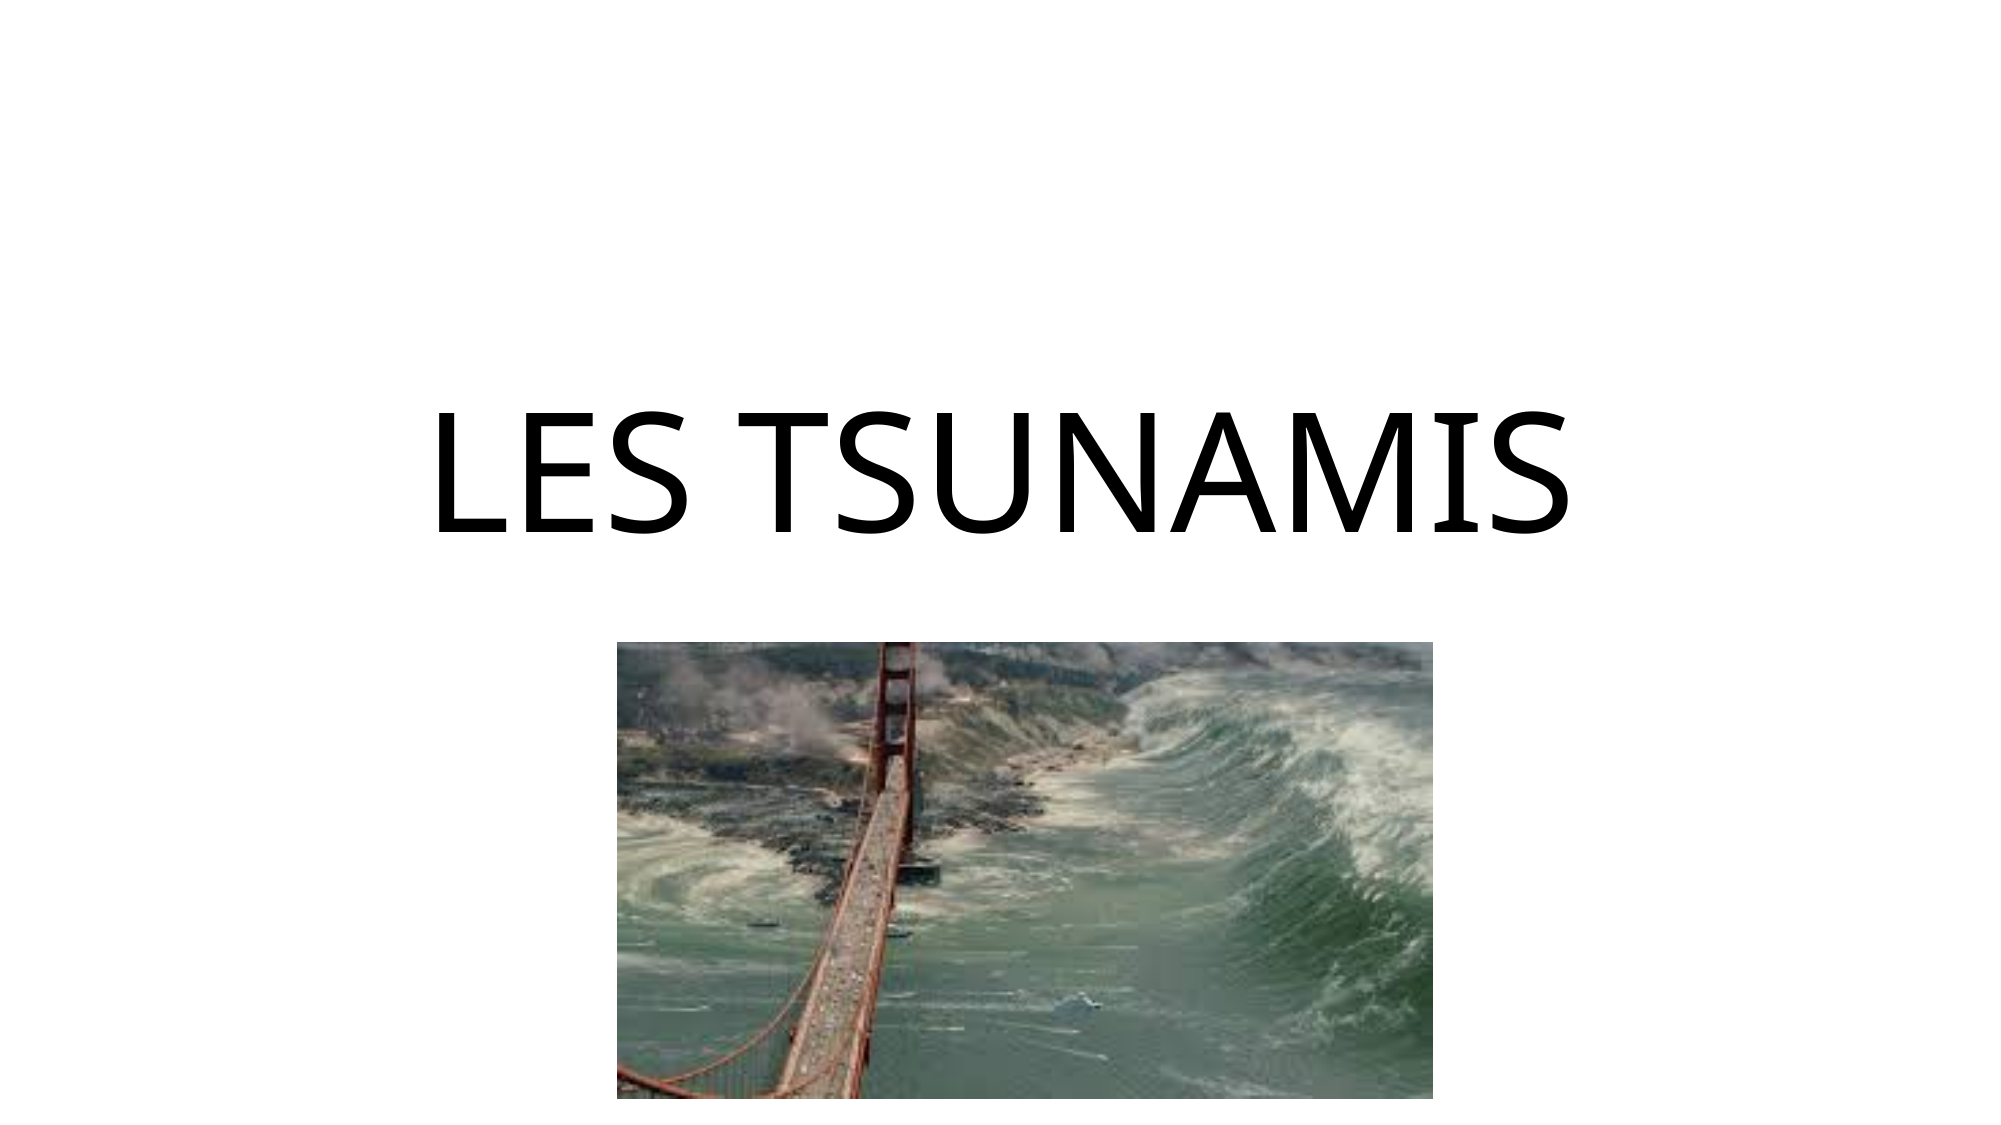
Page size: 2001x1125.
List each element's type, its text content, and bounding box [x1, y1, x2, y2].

title LES TSUNAMIS [249, 184, 1750, 576]
picture [617, 642, 1433, 1099]
